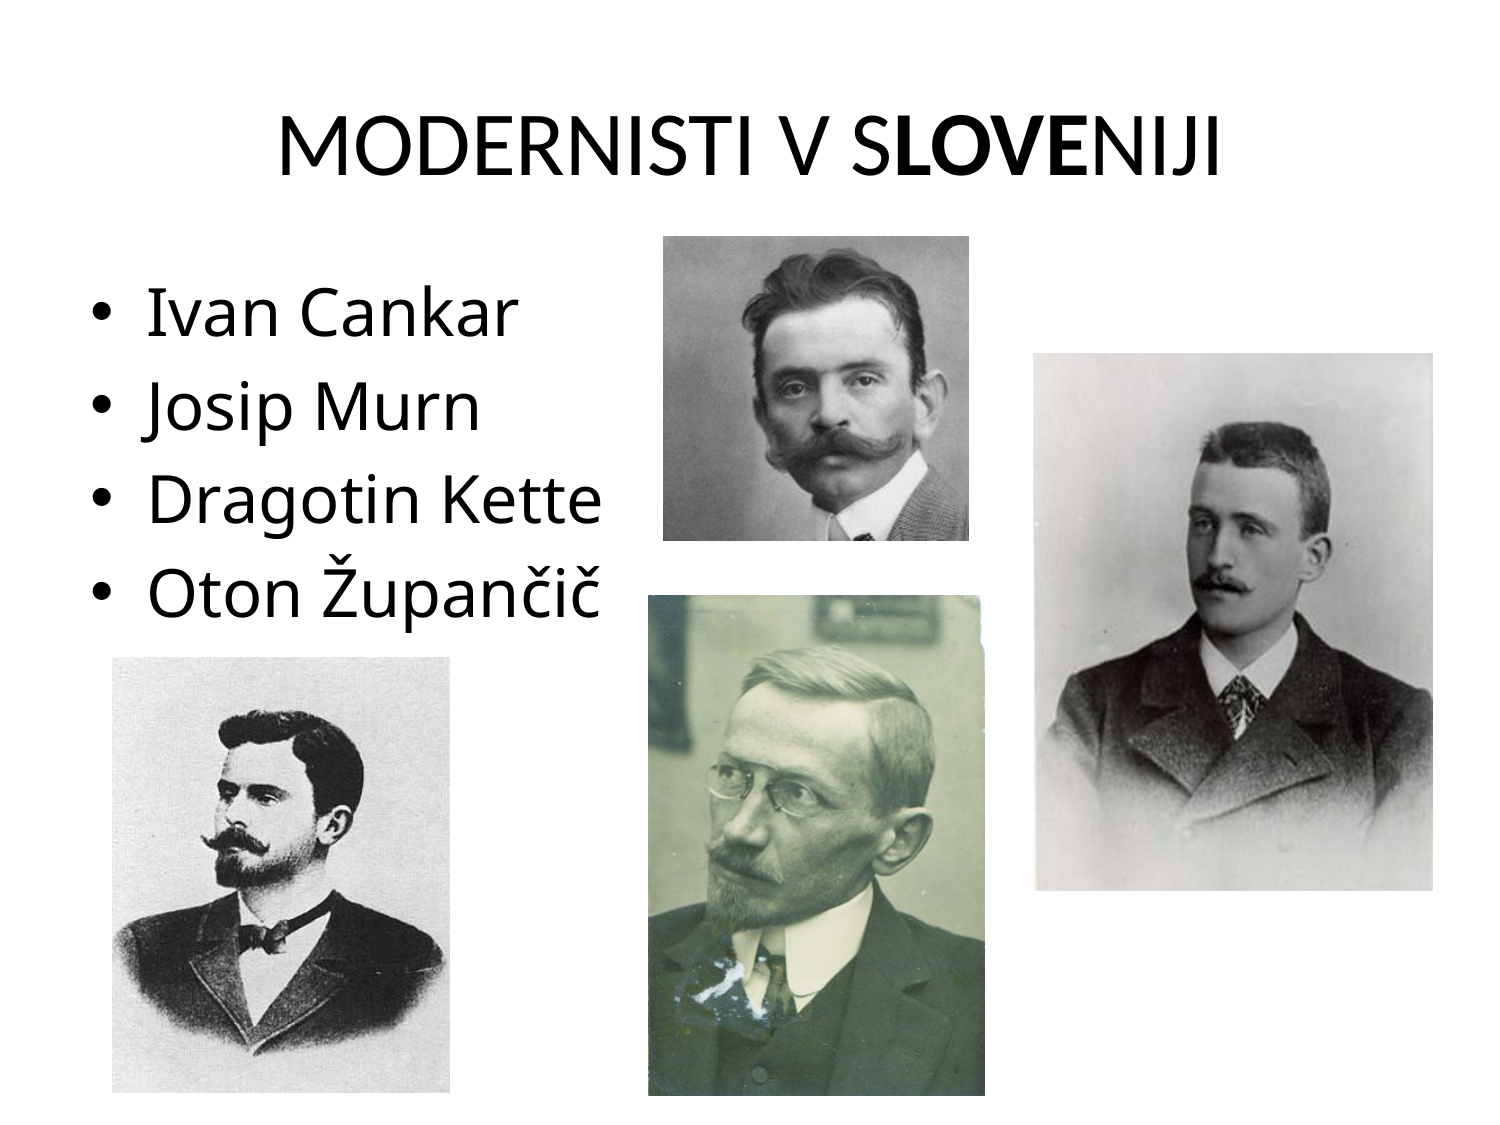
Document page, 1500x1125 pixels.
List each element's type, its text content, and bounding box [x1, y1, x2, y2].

picture [112, 657, 450, 1093]
picture [648, 595, 985, 1096]
title MODERNISTI V SLOVENIJI [75, 45, 1425, 233]
picture [1033, 353, 1433, 891]
list Ivan Cankar Josip Murn Dragotin Kette Oton Župančič [75, 262, 1425, 1005]
picture [663, 236, 969, 541]
